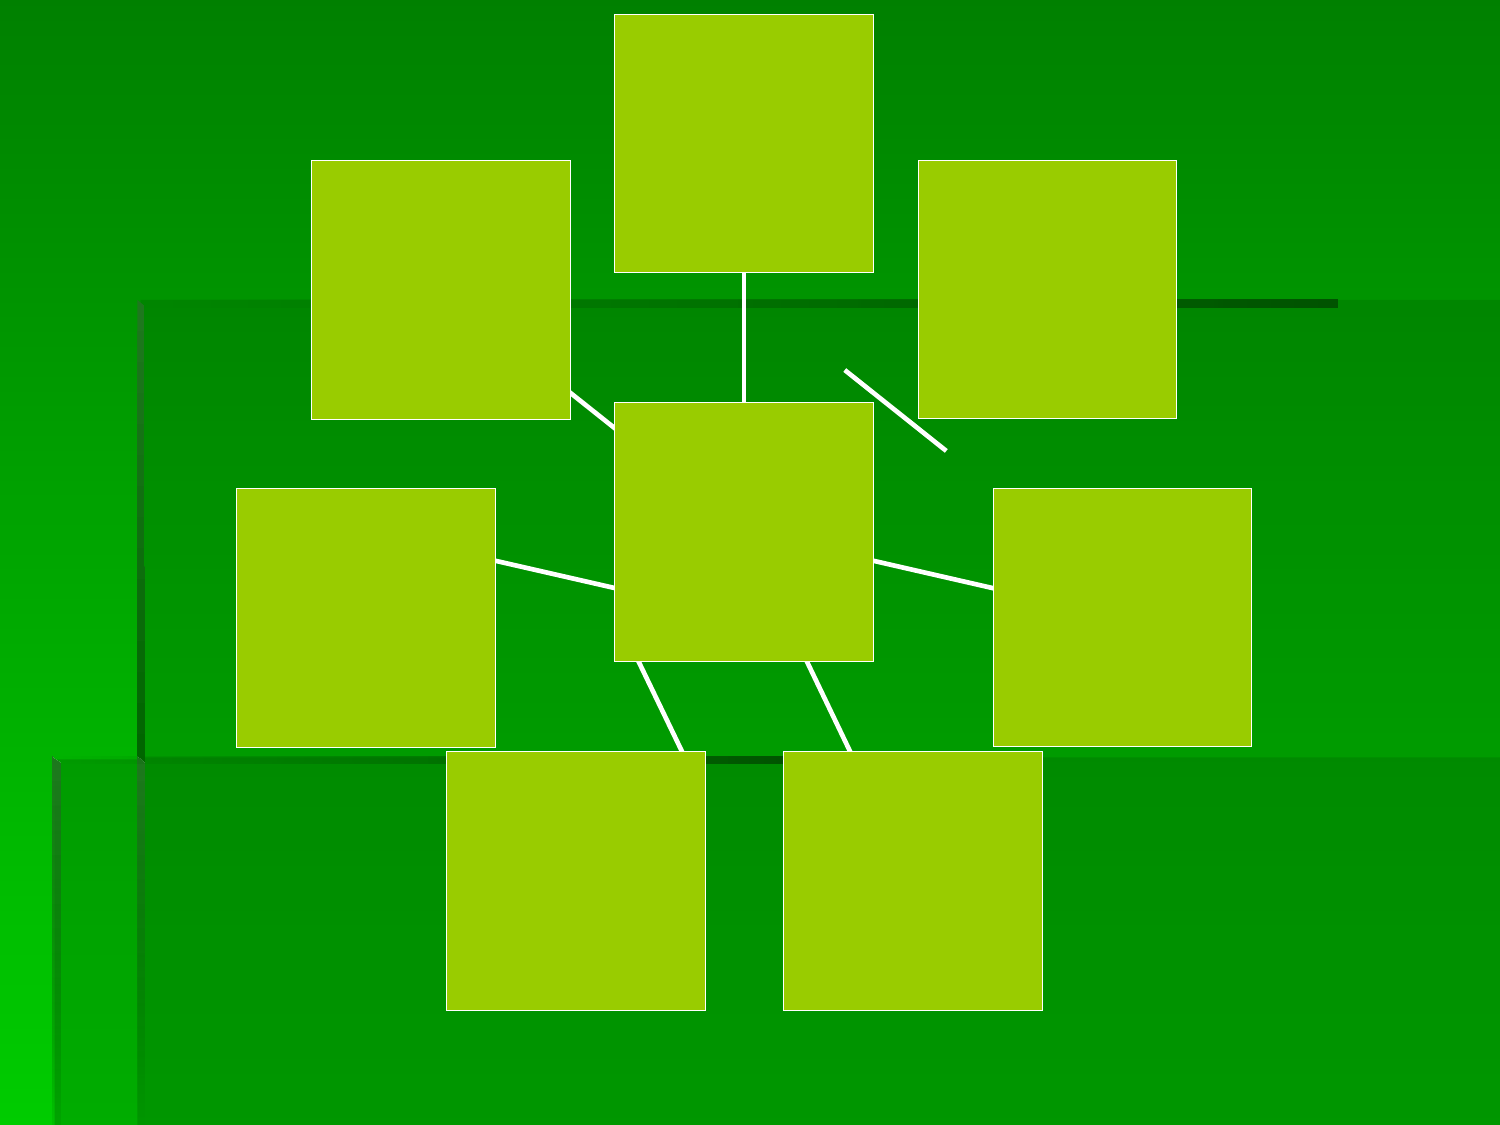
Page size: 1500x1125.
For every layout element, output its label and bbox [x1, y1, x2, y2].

text_box [918, 160, 1177, 419]
text_box [614, 402, 874, 662]
text_box [993, 488, 1252, 747]
text_box [311, 160, 571, 420]
text_box [236, 488, 496, 748]
text_box [446, 751, 706, 1011]
text_box [783, 751, 1043, 1011]
text_box [614, 14, 874, 273]
chart [0, 0, 1500, 1125]
